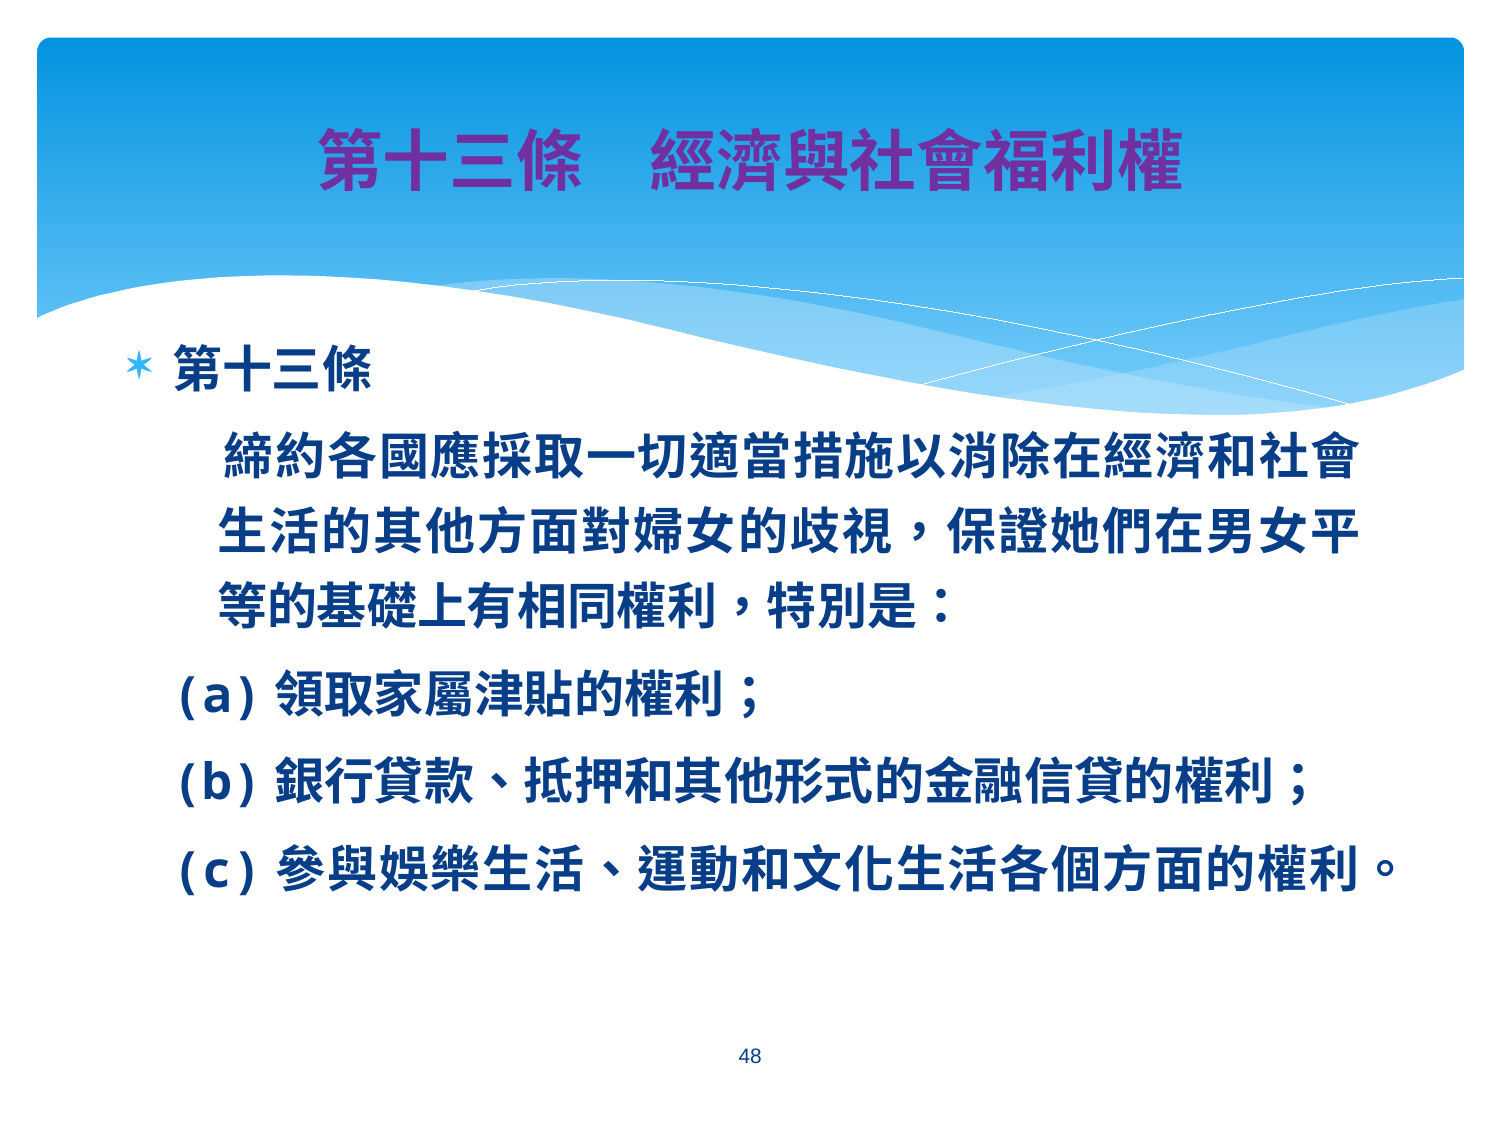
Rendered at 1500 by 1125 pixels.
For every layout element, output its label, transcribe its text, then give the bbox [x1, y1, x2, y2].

list 第十三條 締約各國應採取一切適當措施以消除在經濟和社會生活的其他方面對婦女的歧視，保證她們在男女平等的基礎上有相同權利，特別是： (a)領取家屬津貼的權利； (b)銀行貸款、抵押和其他形式的金融信貸的權利； (c)參與娛樂生活、運動和文化生活各個方面的權利。 [112, 314, 1377, 1051]
text_box 48 [654, 1025, 846, 1086]
title 第十三條 經濟與社會福利權 [75, 55, 1426, 262]
